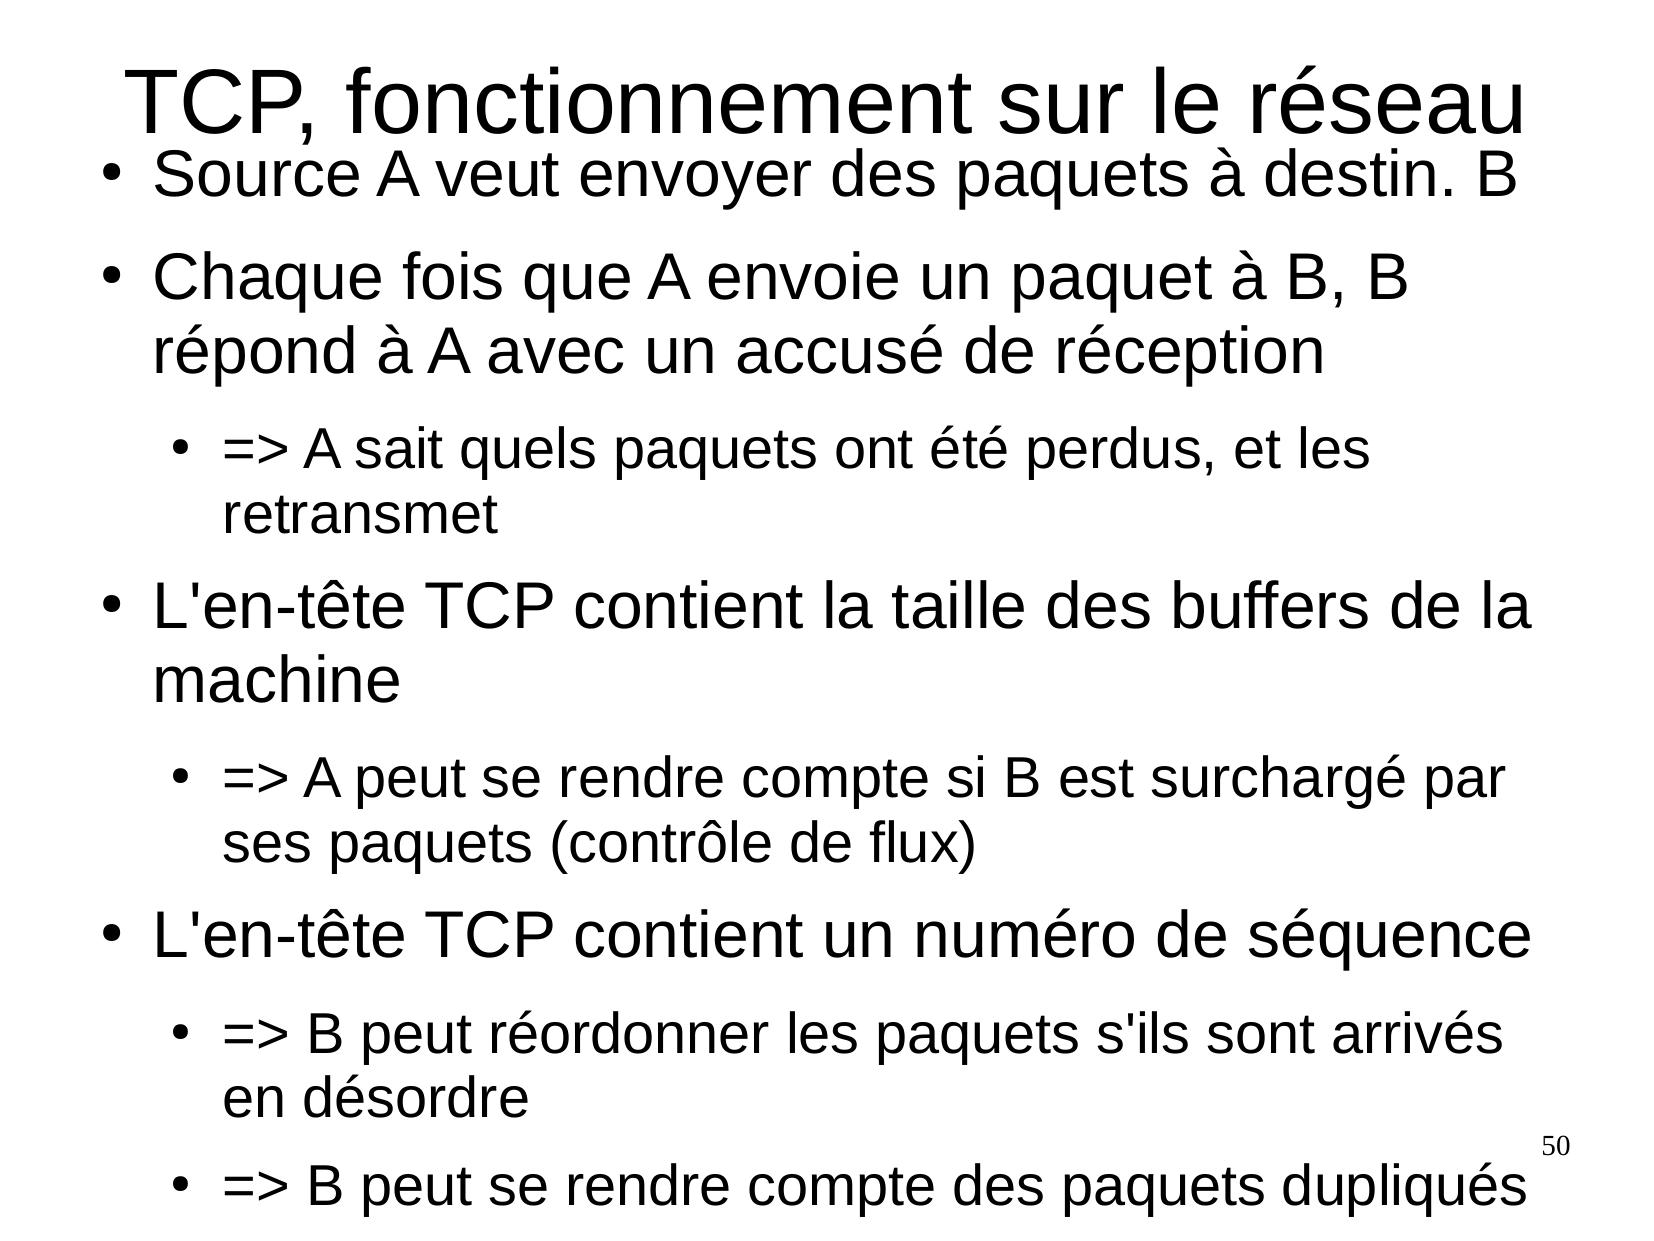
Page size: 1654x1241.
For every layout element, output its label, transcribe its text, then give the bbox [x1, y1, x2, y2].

title TCP, fonctionnement sur le réseau [82, 50, 1571, 136]
list Source A veut envoyer des paquets à destin. B Chaque fois que A envoie un paquet à B, B répond à A avec un accusé de réception => A sait quels paquets ont été perdus, et les retransmet L'en-tête TCP contient la taille des buffers de la machine => A peut se rendre compte si B est surchargé par ses paquets (contrôle de flux) L'en-tête TCP contient un numéro de séquence => B peut réordonner les paquets s'ils sont arrivés en désordre => B peut se rendre compte des paquets dupliqués [82, 136, 1571, 1227]
